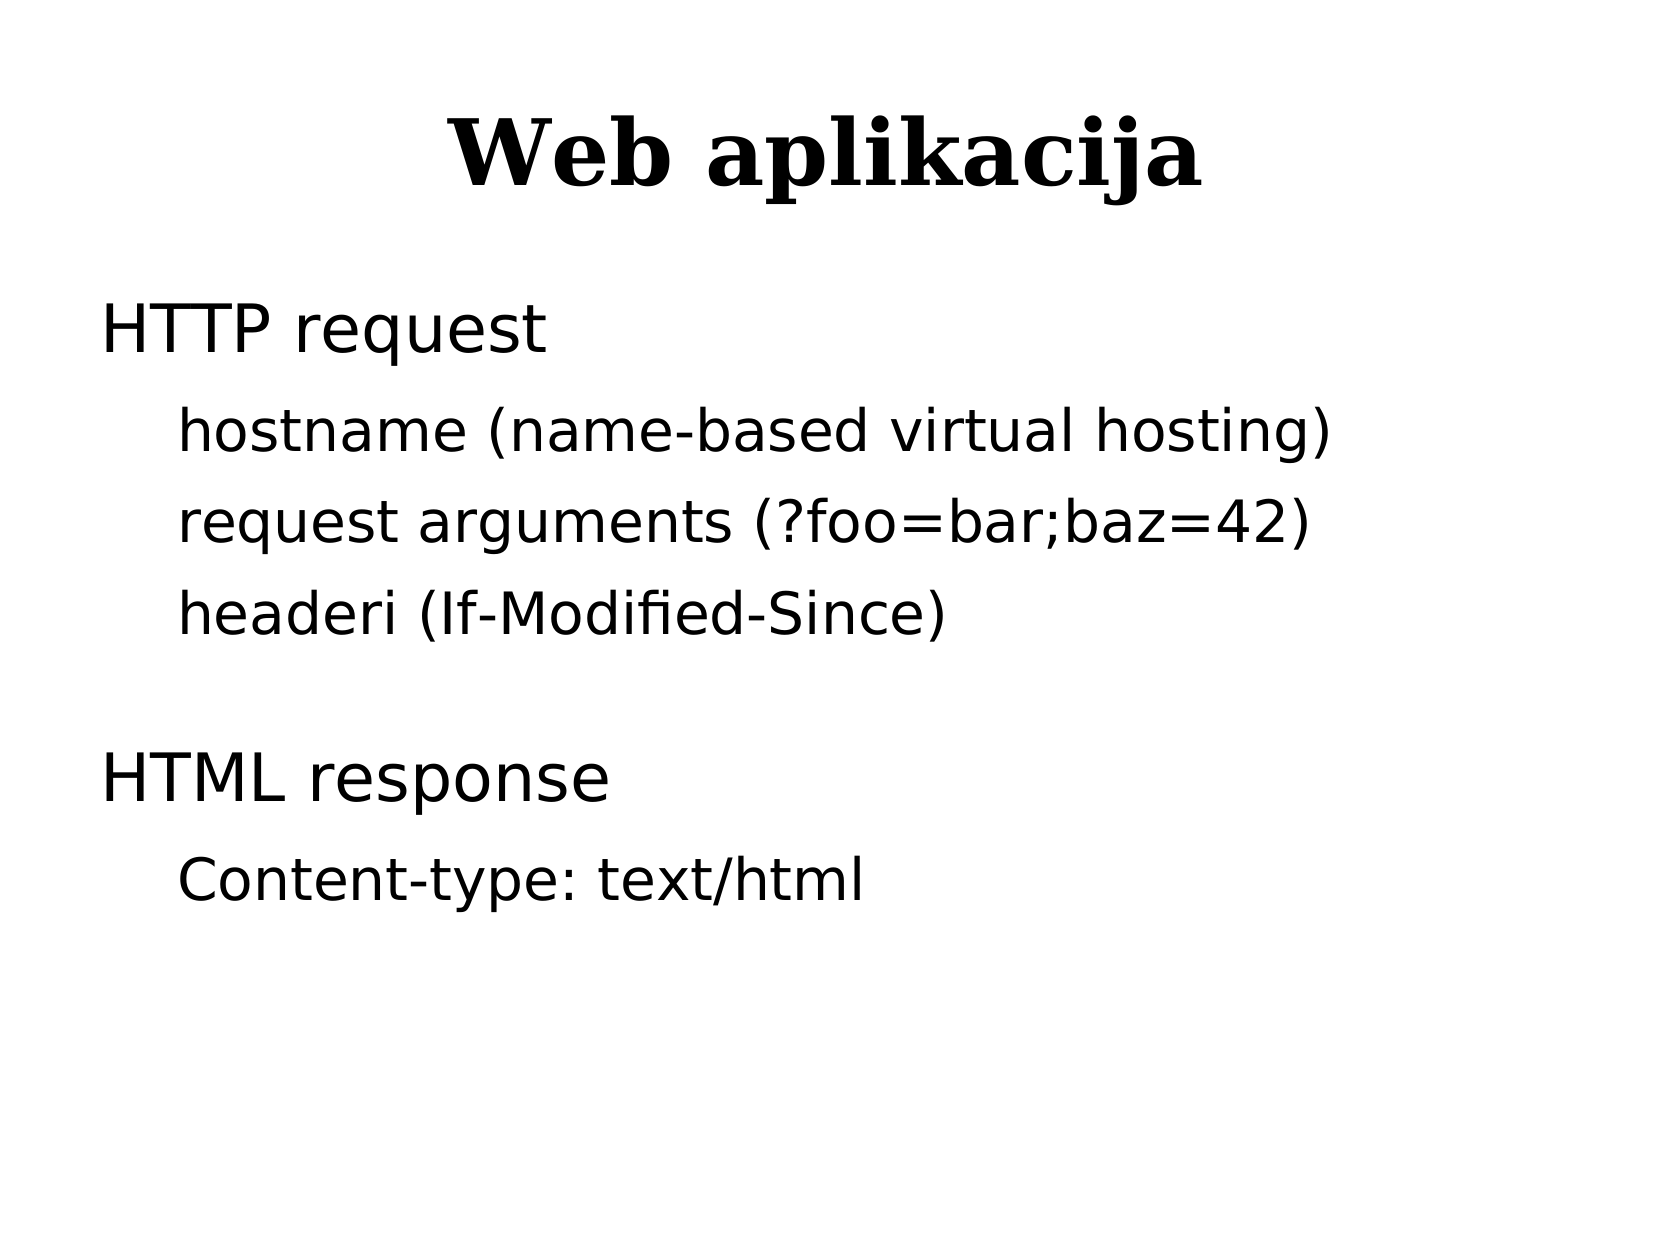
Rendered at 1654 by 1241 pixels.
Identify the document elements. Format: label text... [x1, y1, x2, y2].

list HTTP request hostname (name-based virtual hosting) request arguments (?foo=bar;baz=42) headeri (If-Modified-Since) HTML response Content-type: text/html [82, 290, 1571, 1094]
title Web aplikacija [82, 49, 1571, 257]
